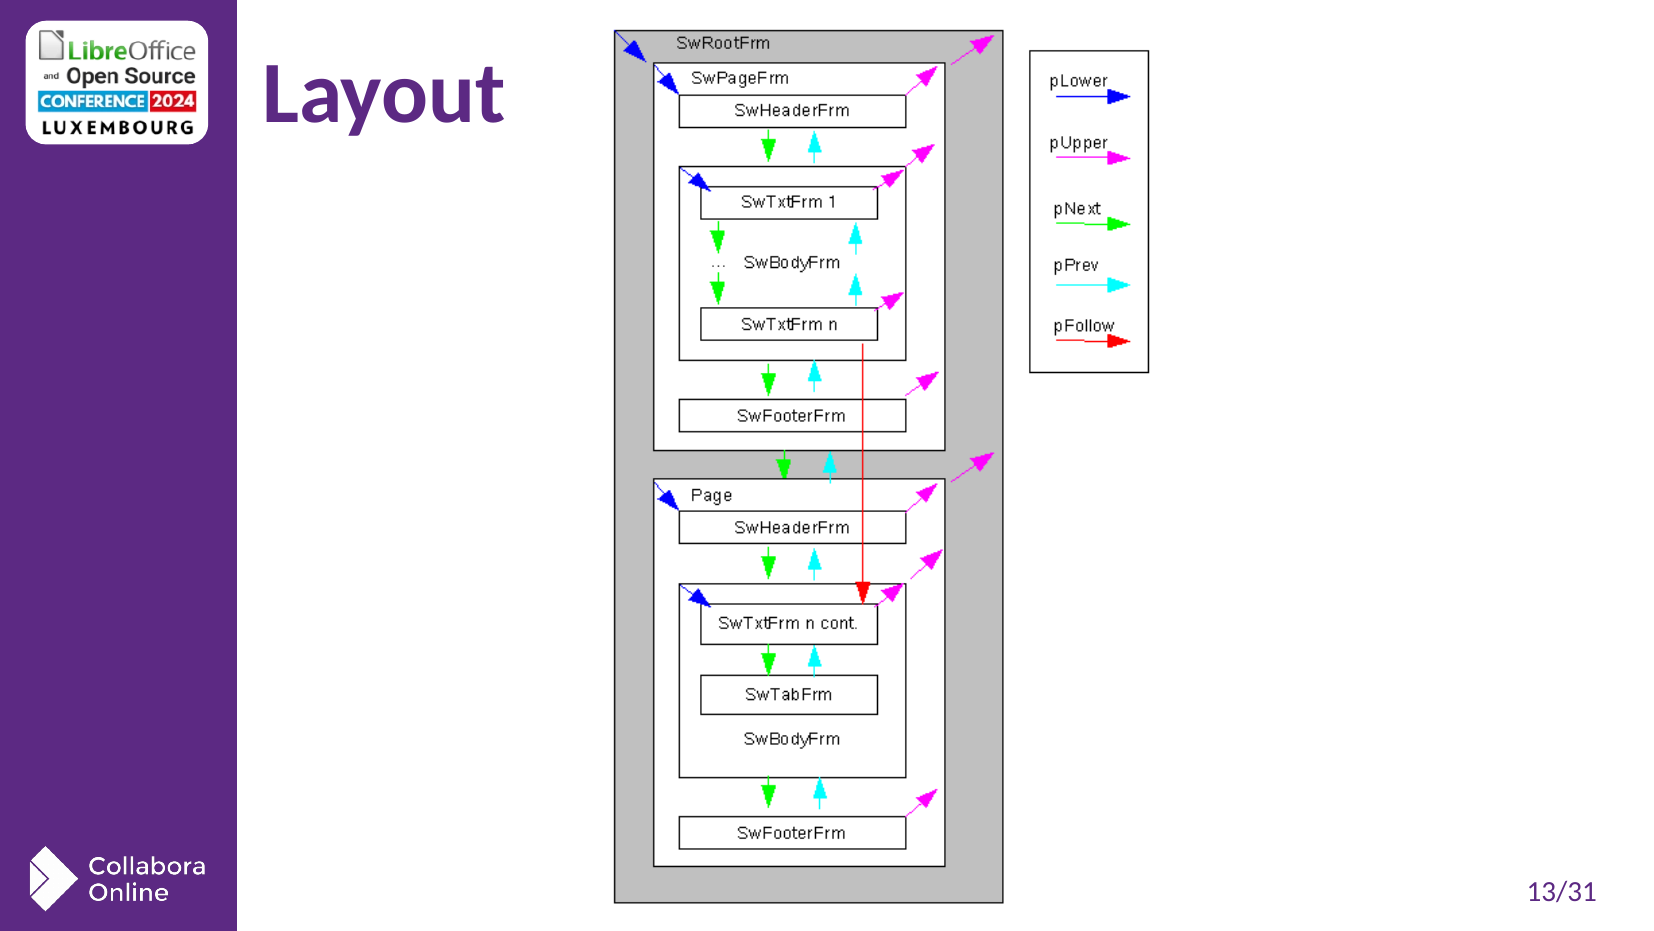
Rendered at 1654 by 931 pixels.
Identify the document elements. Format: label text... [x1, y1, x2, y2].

picture [34, 26, 200, 139]
picture [25, 841, 209, 916]
picture [602, 18, 1152, 906]
title Layout [262, 13, 1644, 145]
